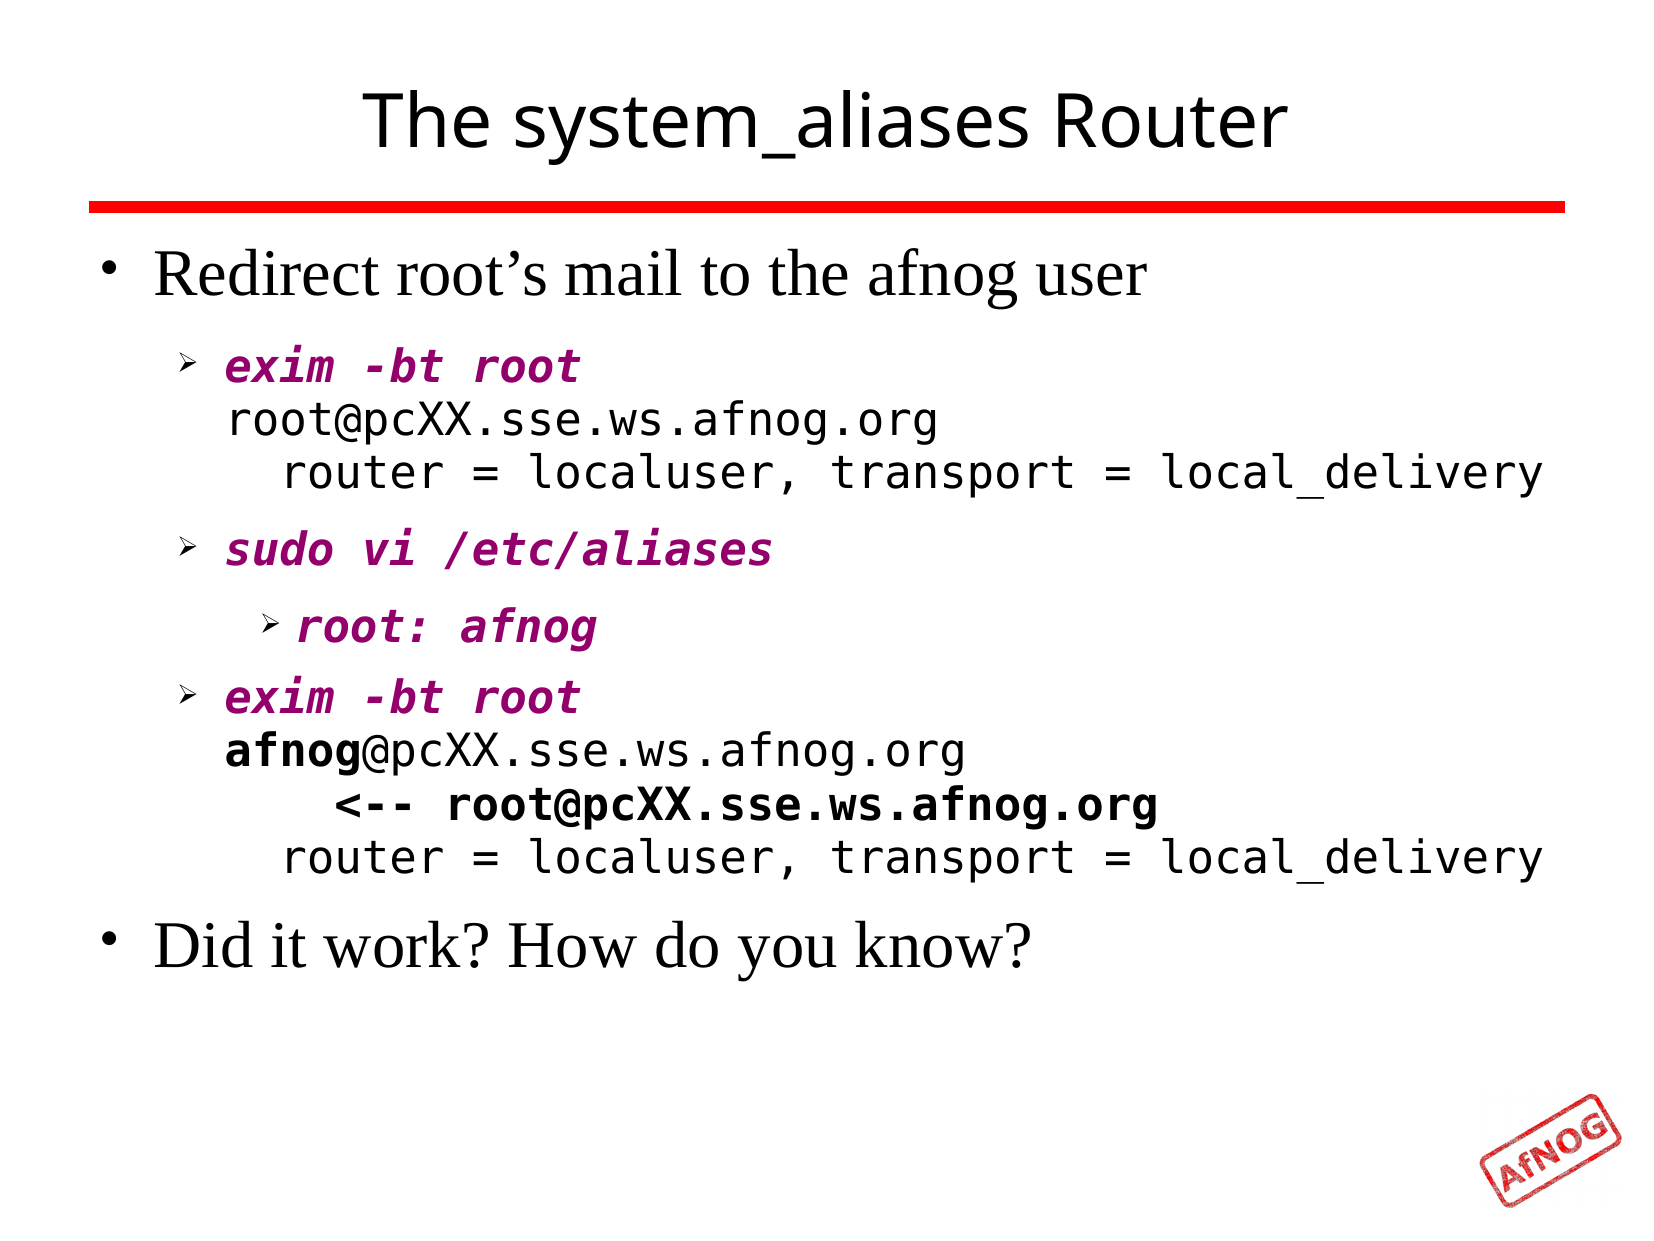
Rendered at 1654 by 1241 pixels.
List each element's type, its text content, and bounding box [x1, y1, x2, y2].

list Redirect root’s mail to the afnog user exim -bt root root@pcXX.sse.ws.afnog.org router = localuser, transport = local_delivery sudo vi /etc/aliases root: afnog exim -bt root afnog@pcXX.sse.ws.afnog.org <-- root@pcXX.sse.ws.afnog.org router = localuser, transport = local_delivery Did it work? How do you know? [82, 236, 1571, 1123]
title The system_aliases Router [88, 29, 1565, 207]
picture [1476, 1090, 1625, 1211]
